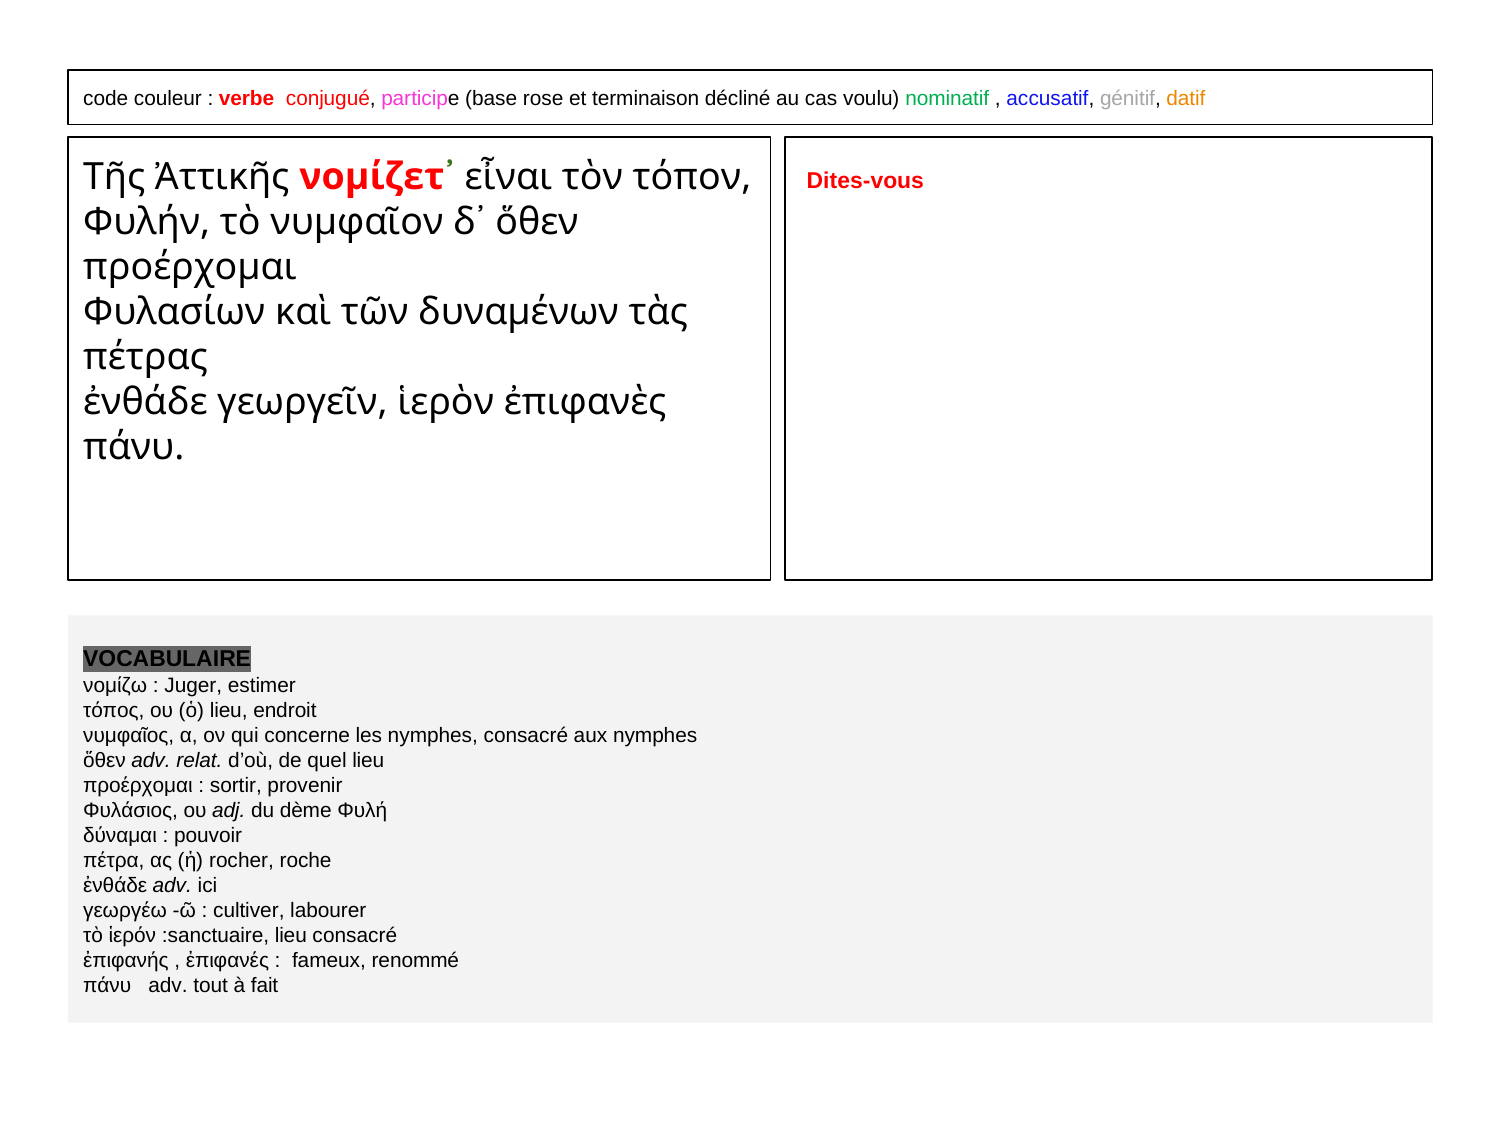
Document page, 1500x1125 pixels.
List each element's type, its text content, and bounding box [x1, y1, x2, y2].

text_box Dites-vous [785, 136, 1432, 581]
text_box Τῆς Ἀττικῆς νομίζετ᾽ εἶναι τὸν τόπον, Φυλήν, τὸ νυμφαῖον δ᾽ ὅθεν προέρχομαι Φυλασίων καὶ τῶν δυναμένων τὰς πέτρας ἐνθάδε γεωργεῖν, ἱερὸν ἐπιφανὲς πάνυ. [68, 136, 771, 581]
text_box VOCABULAIRE νομίζω : Juger, estimer τόπος, ου (ὁ) lieu, endroit νυμφαῖος, α, ον qui concerne les nymphes, consacré aux nymphes ὅθεν adv. relat. d’où, de quel lieu προέρχομαι : sortir, provenir Φυλάσιος, ου adj. du dème Φυλή δύναμαι : pouvoir πέτρα, ας (ἡ) rocher, roche ἐνθάδε adv. ici γεωργέω -ῶ : cultiver, labourer τὸ ἱερόν :sanctuaire, lieu consacré ἐπιφανής , ἐπιφανές : fameux, renommé πάνυ adv. tout à fait [68, 615, 1433, 1023]
text_box code couleur : verbe conjugué, participe (base rose et terminaison décliné au cas voulu) nominatif , accusatif, génitif, datif [68, 70, 1433, 125]
